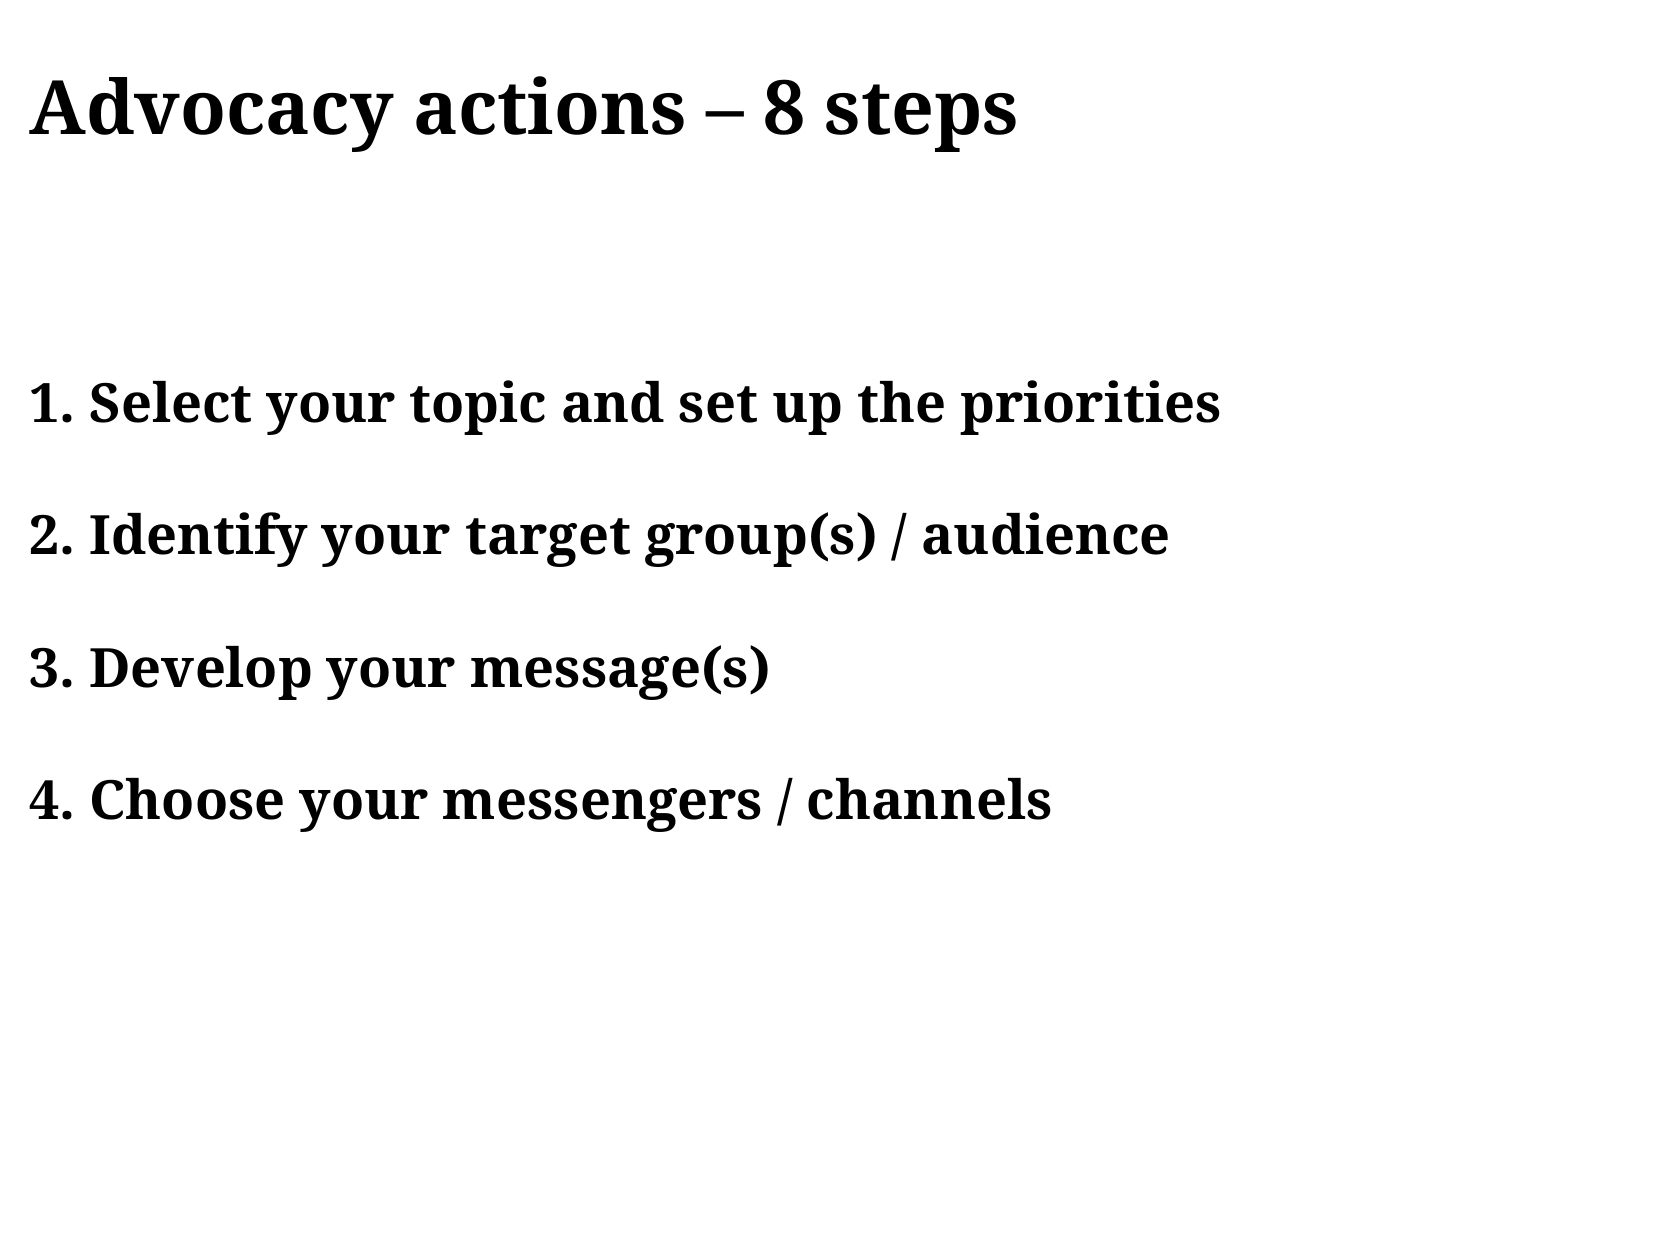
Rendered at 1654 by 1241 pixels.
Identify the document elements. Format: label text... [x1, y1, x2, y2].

title Advocacy actions – 8 steps [29, 0, 1518, 208]
text_box 1. Select your topic and set up the priorities 2. Identify your target group(s) / audience 3. Develop your message(s) 4. Choose your messengers / channels [29, 366, 1625, 964]
